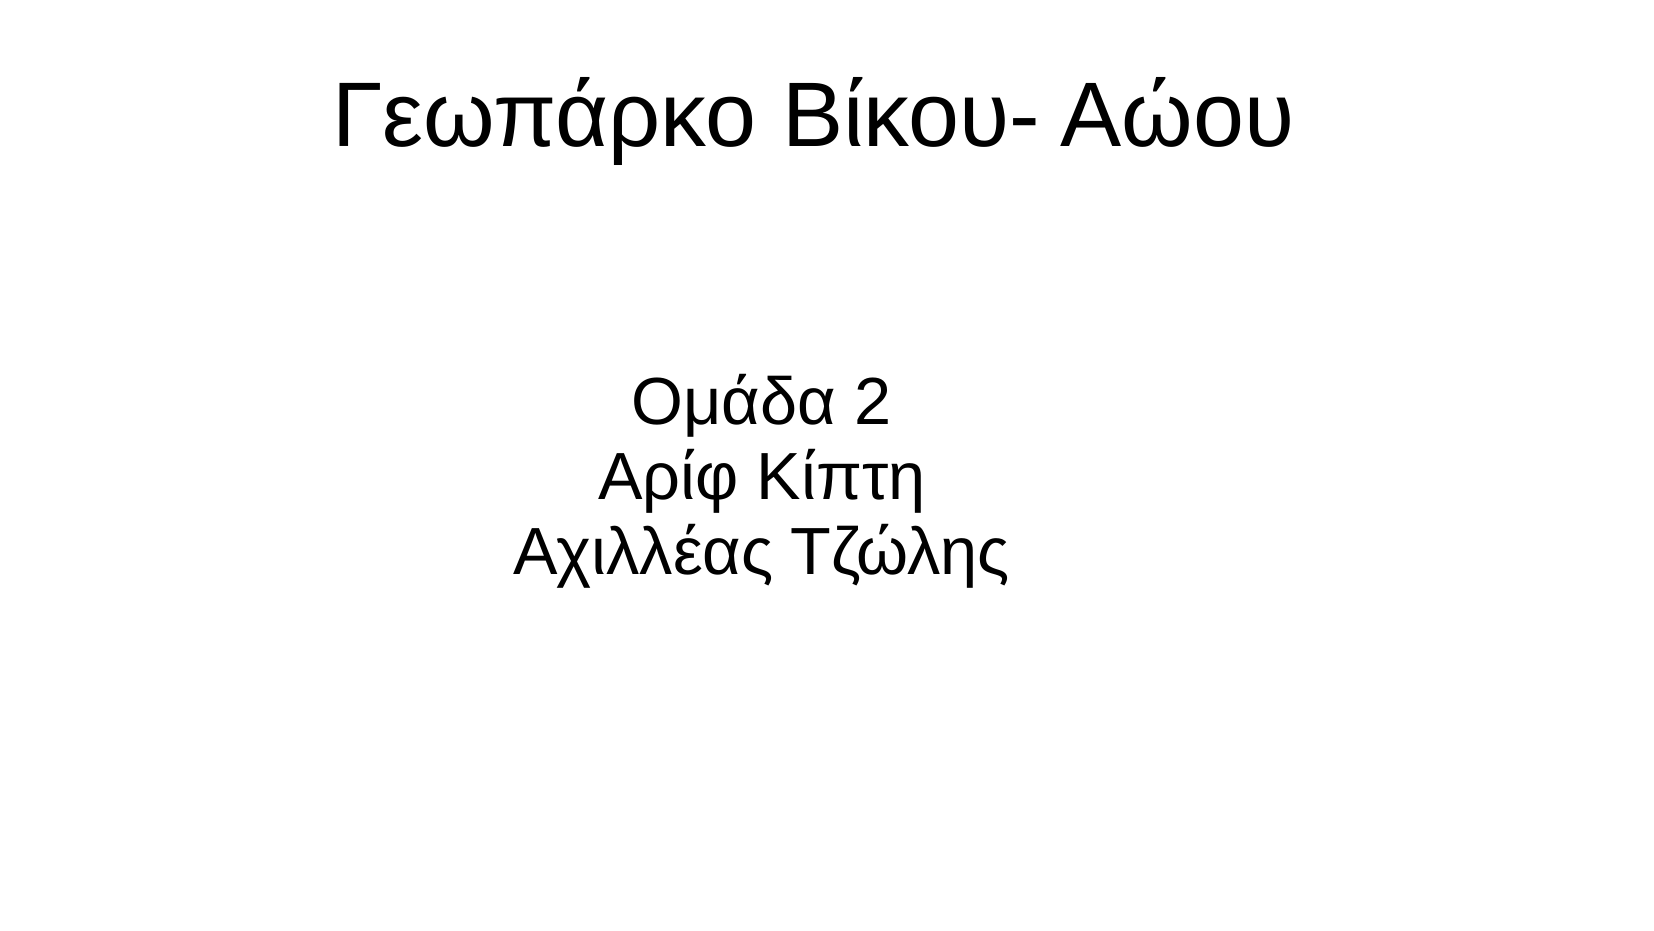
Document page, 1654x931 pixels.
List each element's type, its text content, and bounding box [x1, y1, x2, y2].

title Γεωπάρκο Βίκου- Αώου [82, 37, 1571, 193]
subtitle Ομάδα 2 Αρίφ Κίπτη Αχιλλέας Τζώλης [17, 206, 1506, 747]
